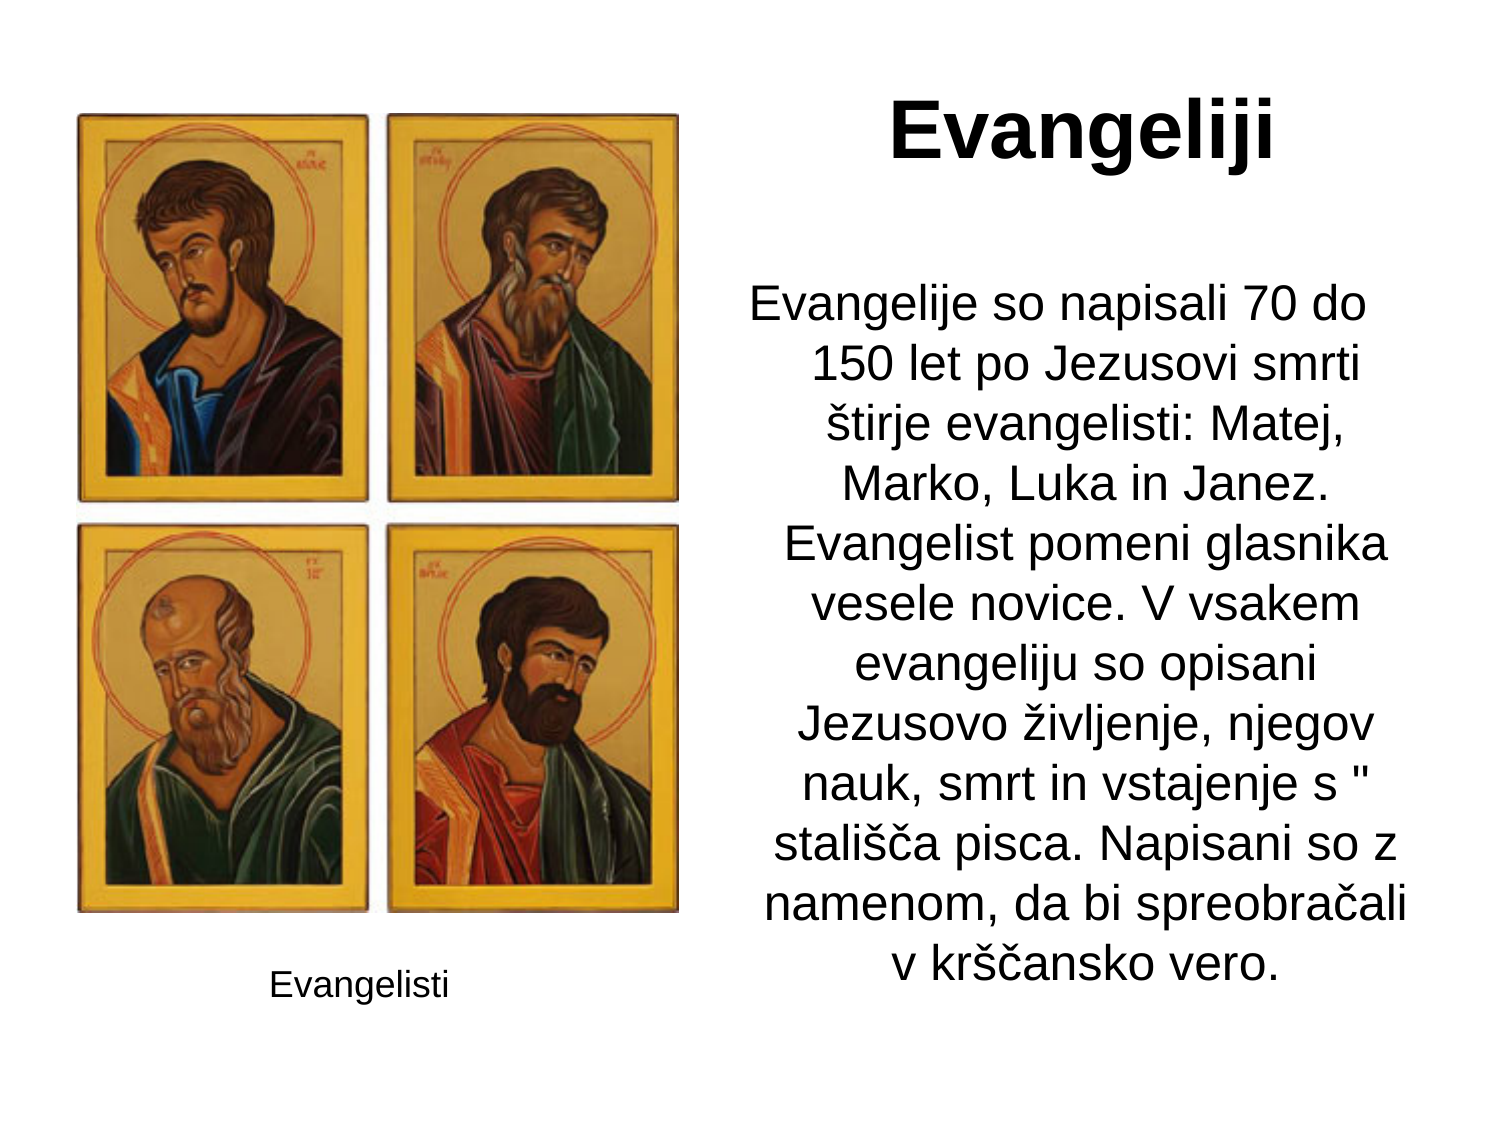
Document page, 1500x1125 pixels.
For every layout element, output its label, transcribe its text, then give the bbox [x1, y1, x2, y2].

picture [76, 113, 679, 913]
list Evangelije so napisali 70 do 150 let po Jezusovi smrti štirje evangelisti: Matej, Marko, Luka in Janez. Evangelist pomeni glasnika vesele novice. V vsakem evangeliju so opisani Jezusovo življenje, njegov nauk, smrt in vstajenje s " stališča pisca. Napisani so z namenom, da bi spreobračali v krščansko vero. [690, 262, 1425, 1005]
text_box Evangelisti [254, 952, 476, 1013]
title Evangeliji [738, 31, 1427, 219]
